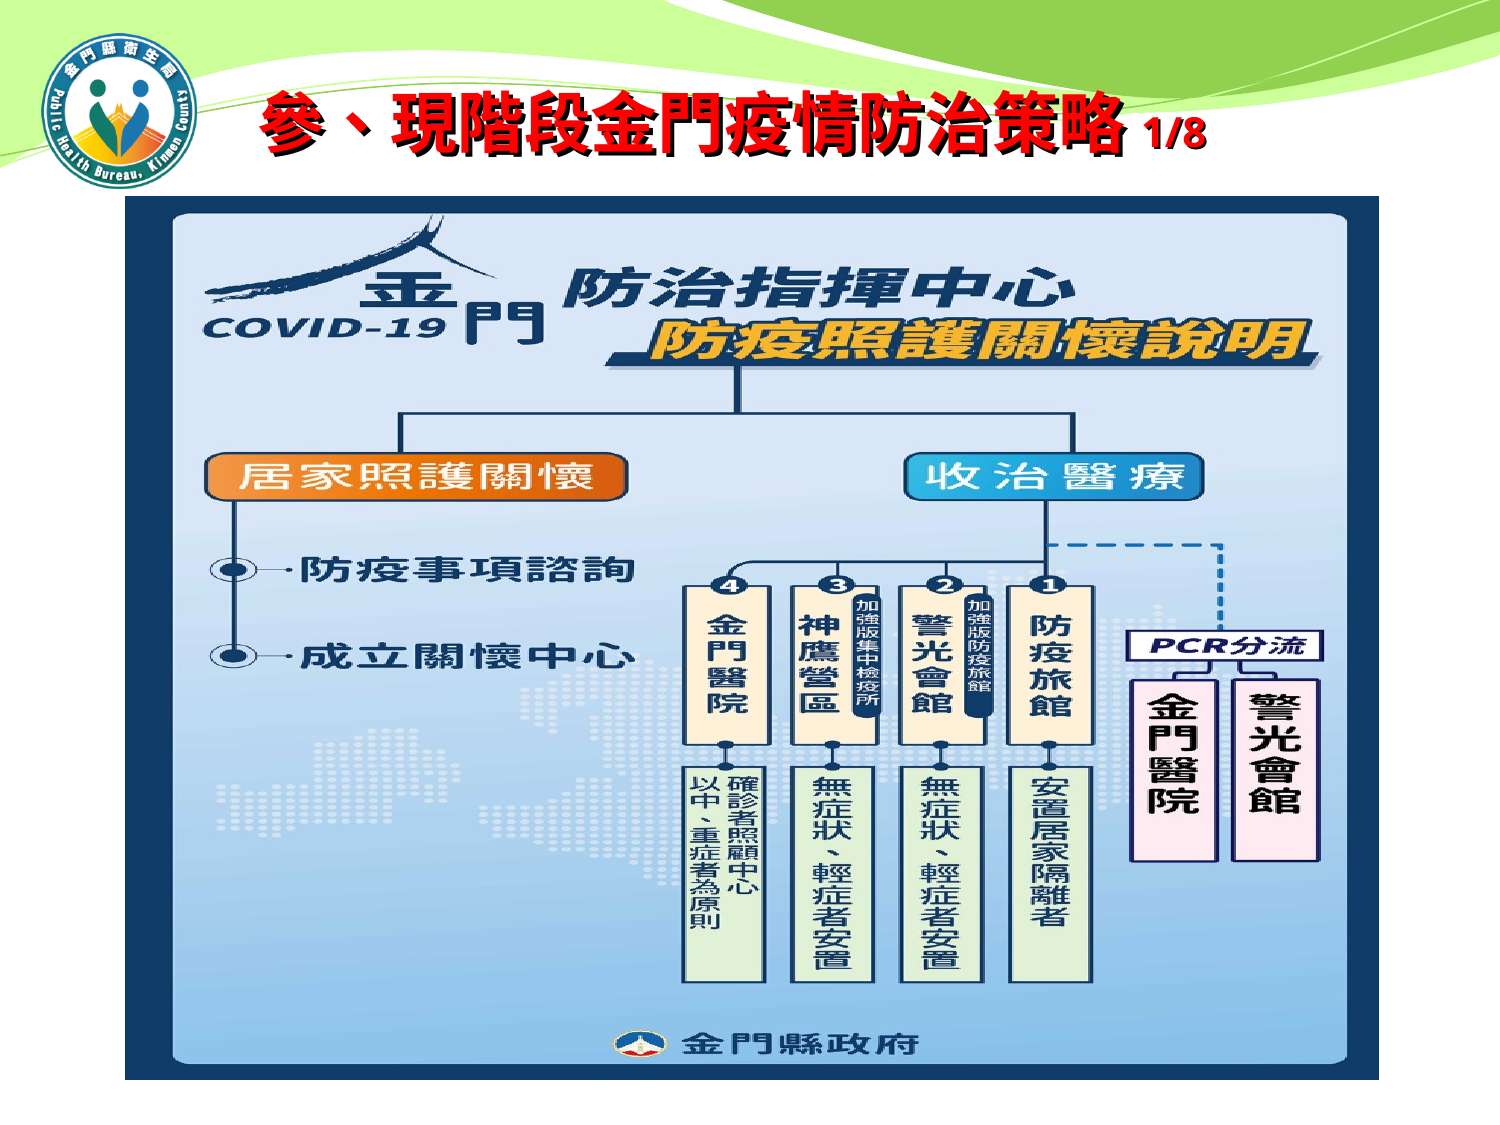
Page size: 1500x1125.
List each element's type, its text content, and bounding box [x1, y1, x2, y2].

picture [125, 196, 1379, 1080]
text_box 參、現階段金門疫情防治策略1/8 [141, 73, 1323, 169]
picture [41, 33, 197, 189]
